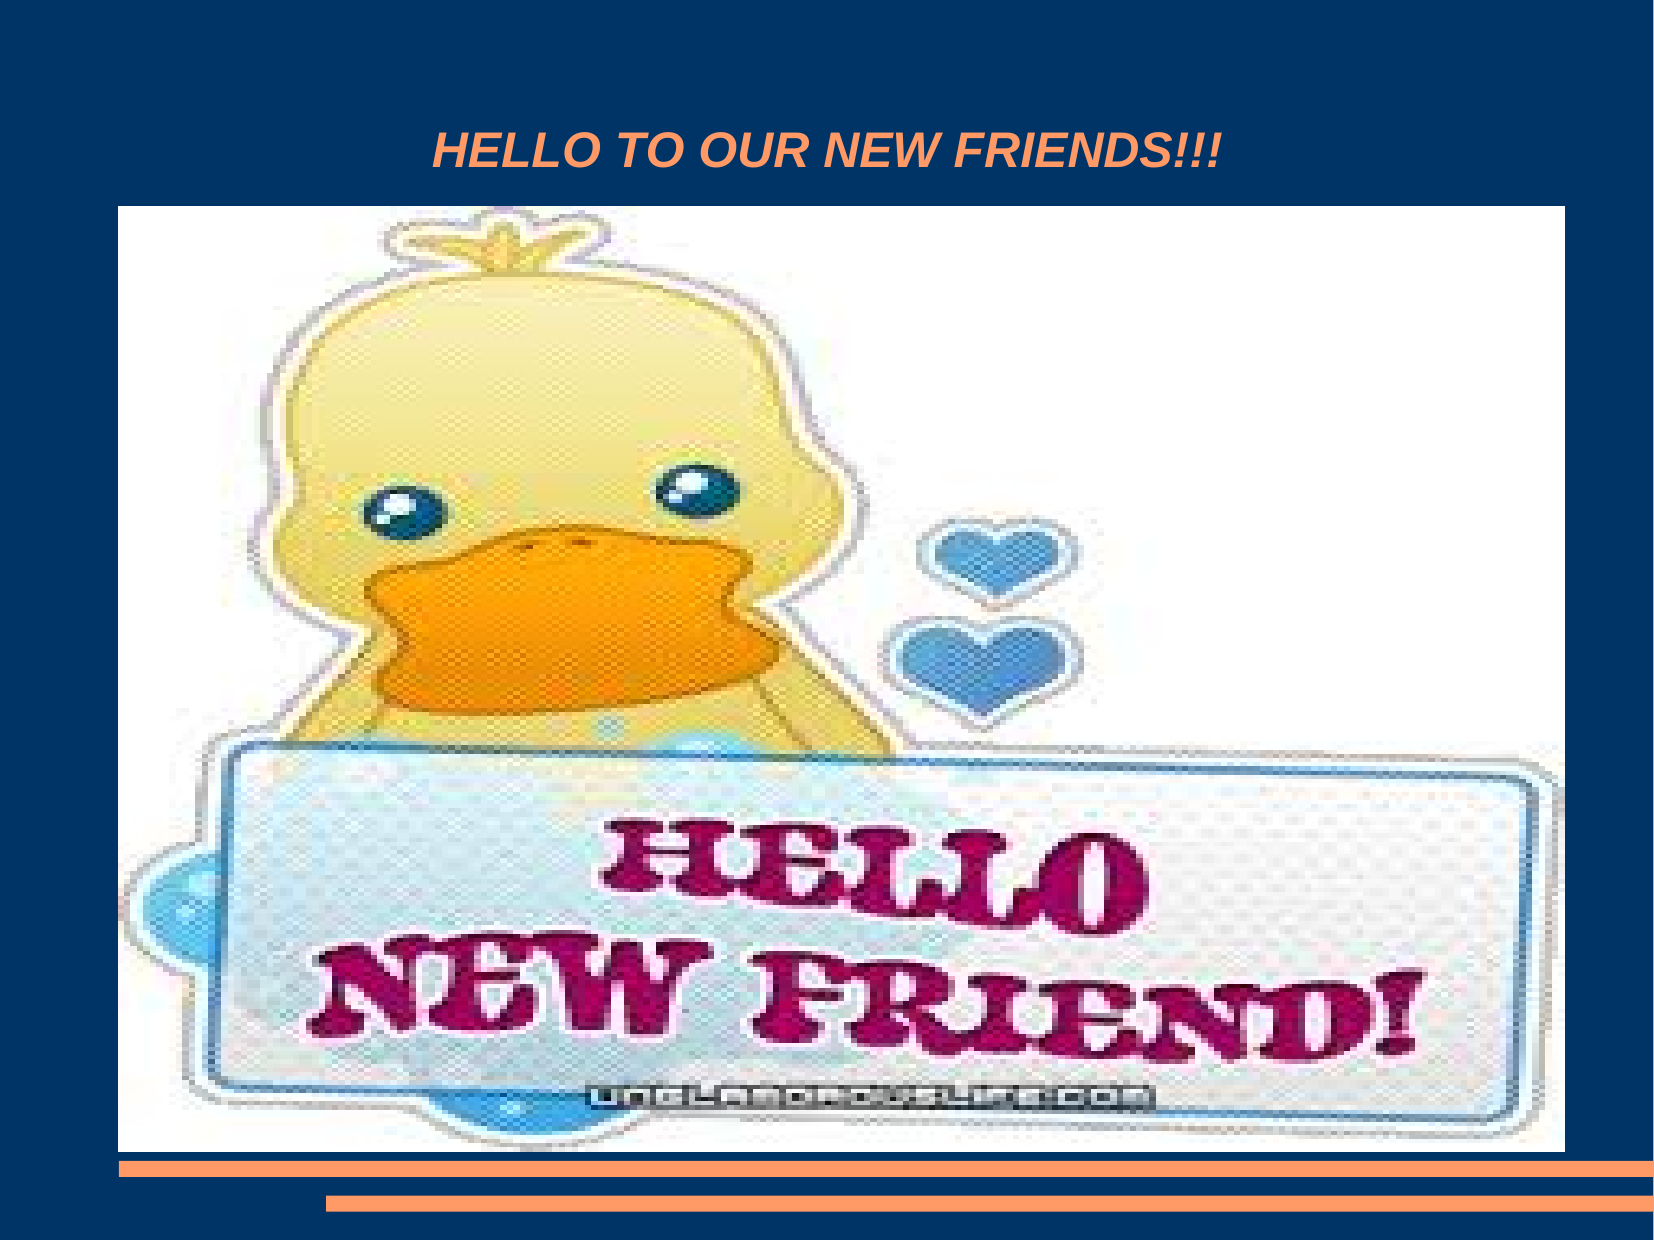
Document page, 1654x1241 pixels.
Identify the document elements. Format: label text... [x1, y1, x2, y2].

picture [118, 206, 1565, 1152]
title HELLO TO OUR NEW FRIENDS!!! [121, 46, 1534, 206]
